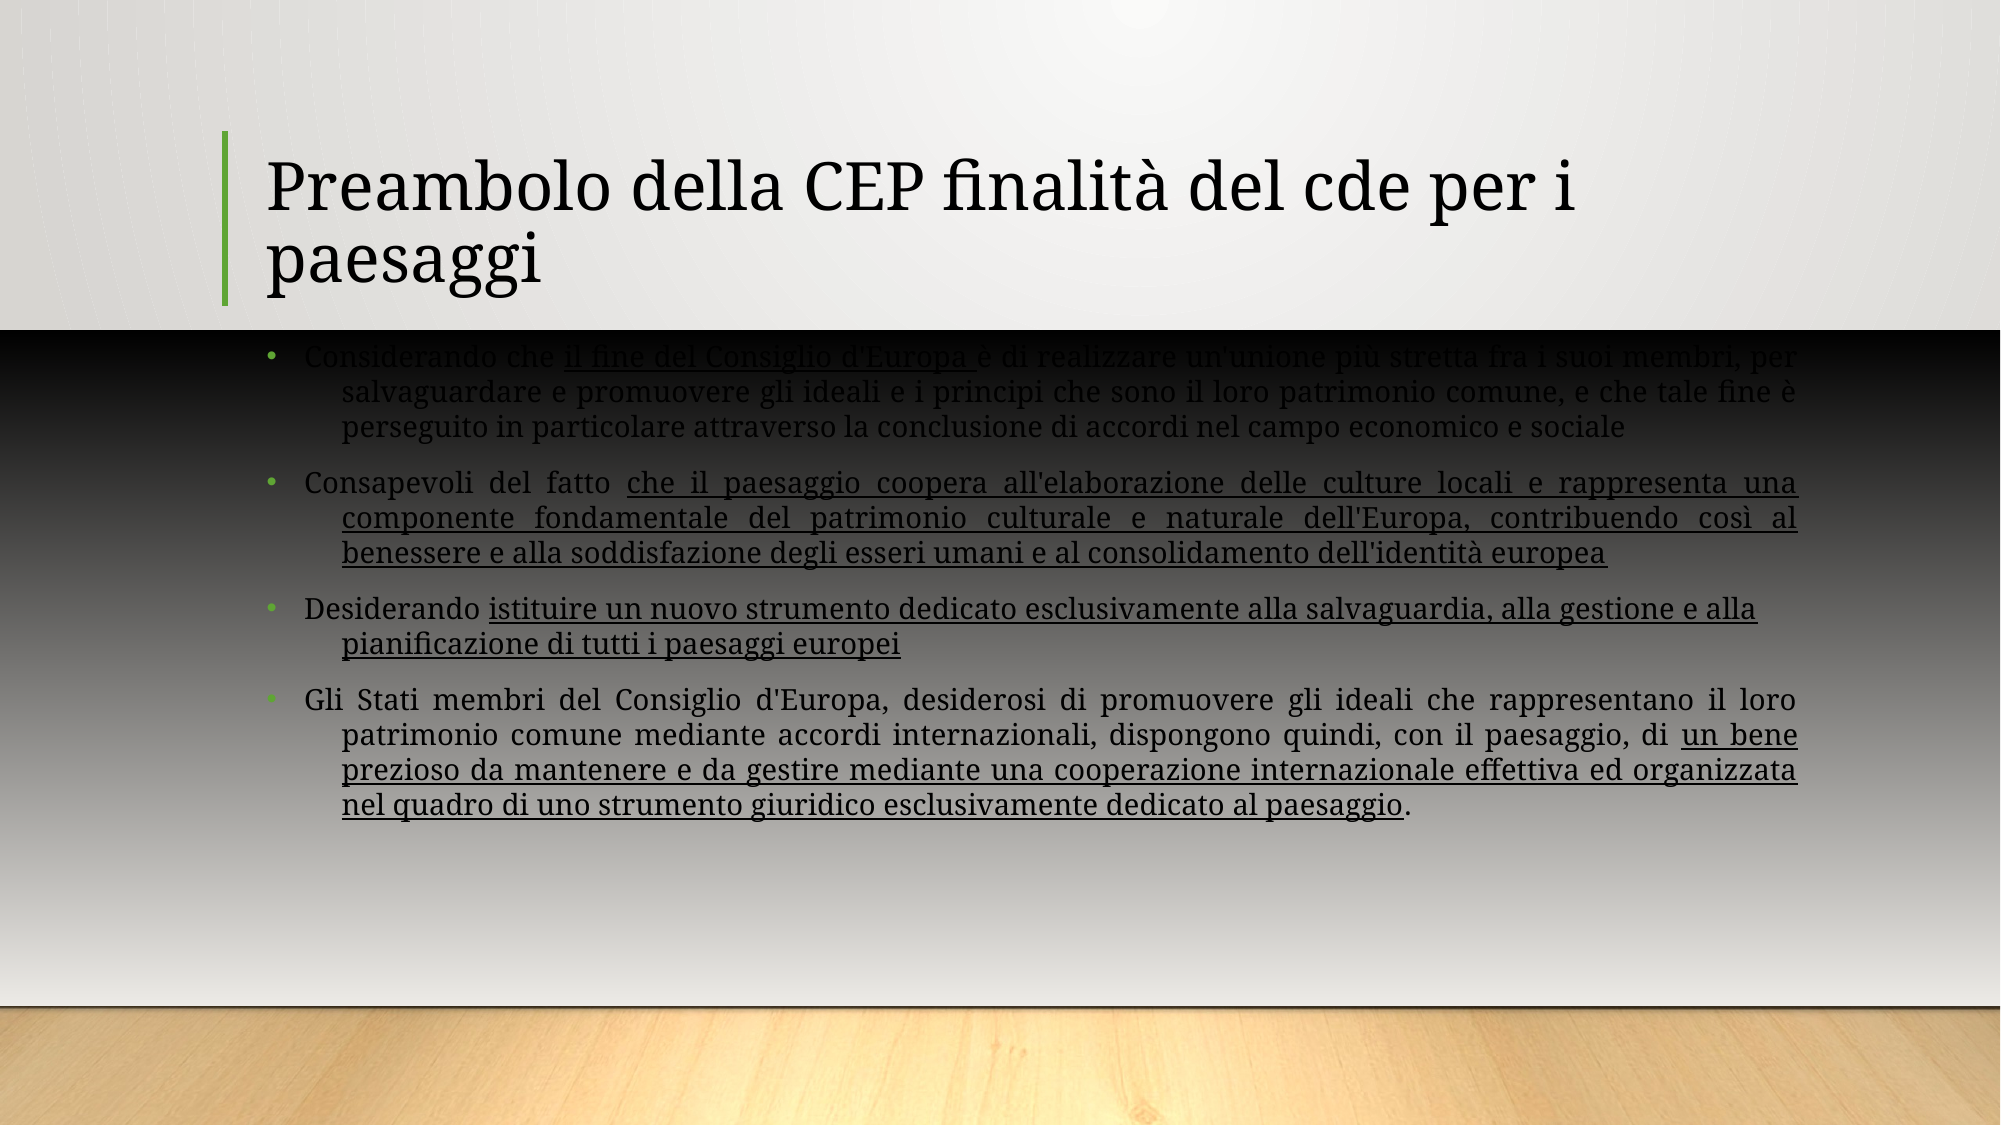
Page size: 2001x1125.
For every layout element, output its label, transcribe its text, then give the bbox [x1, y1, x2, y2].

title Preambolo della CEP finalità del cde per i paesaggi [251, 131, 1814, 305]
list Considerando che il fine del Consiglio d'Europa è di realizzare un'unione più stretta fra i suoi membri, per salvaguardare e promuovere gli ideali e i principi che sono il loro patrimonio comune, e che tale fine è perseguito in particolare attraverso la conclusione di accordi nel campo economico e sociale Consapevoli del fatto che il paesaggio coopera all'elaborazione delle culture locali e rappresenta una componente fondamentale del patrimonio culturale e naturale dell'Europa, contribuendo così al benessere e alla soddisfazione degli esseri umani e al consolidamento dell'identità europea Desiderando istituire un nuovo strumento dedicato esclusivamente alla salvaguardia, alla gestione e alla pianificazione di tutti i paesaggi europei Gli Stati membri del Consiglio d'Europa, desiderosi di promuovere gli ideali che rappresentano il loro patrimonio comune mediante accordi internazionali, dispongono quindi, con il paesaggio, di un bene prezioso da mantenere e da gestire mediante una cooperazione internazionale effettiva ed organizzata nel quadro di uno strumento giuridico esclusivamente dedicato al paesaggio. [251, 330, 1814, 897]
